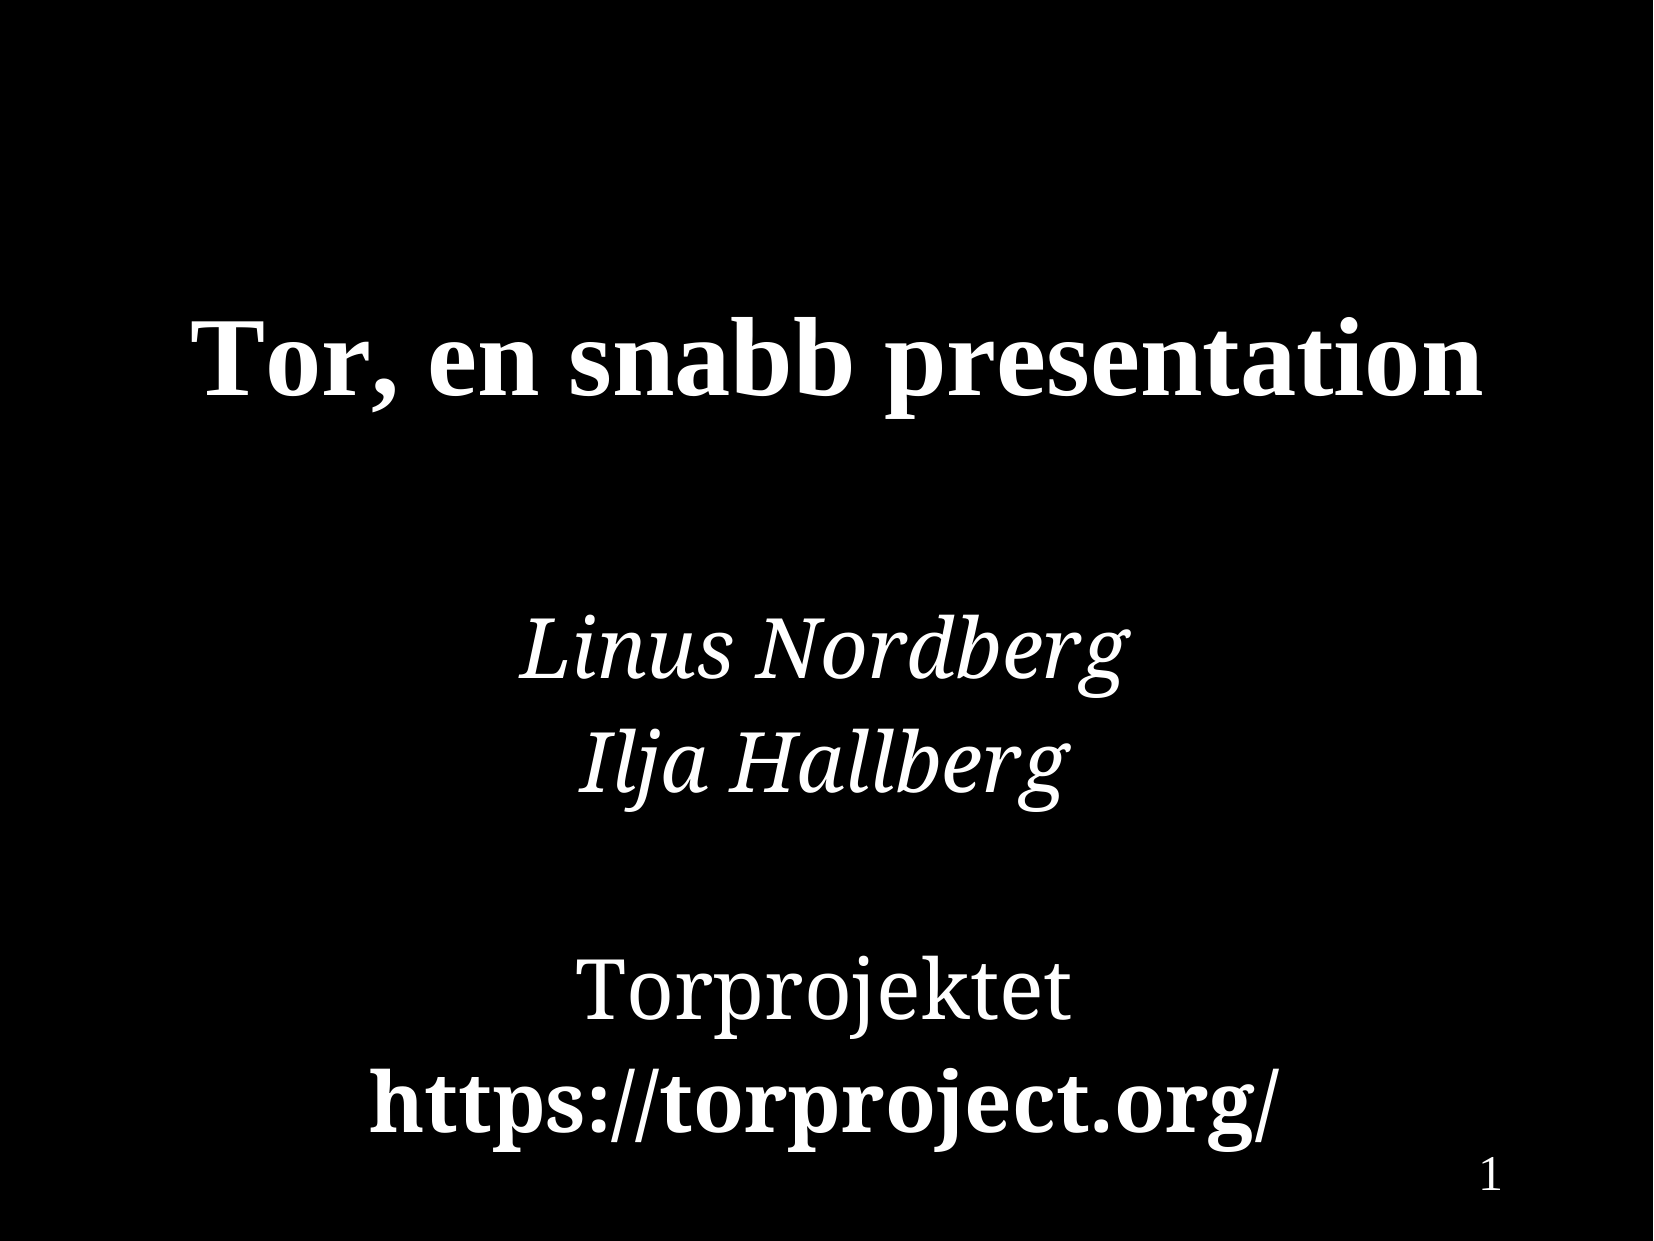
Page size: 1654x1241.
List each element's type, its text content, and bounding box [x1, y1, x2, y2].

subtitle Linus Nordberg Ilja Hallberg Torprojektet https://torproject.org/ [118, 428, 1531, 1228]
title Tor, en snabb presentation [131, 153, 1544, 562]
